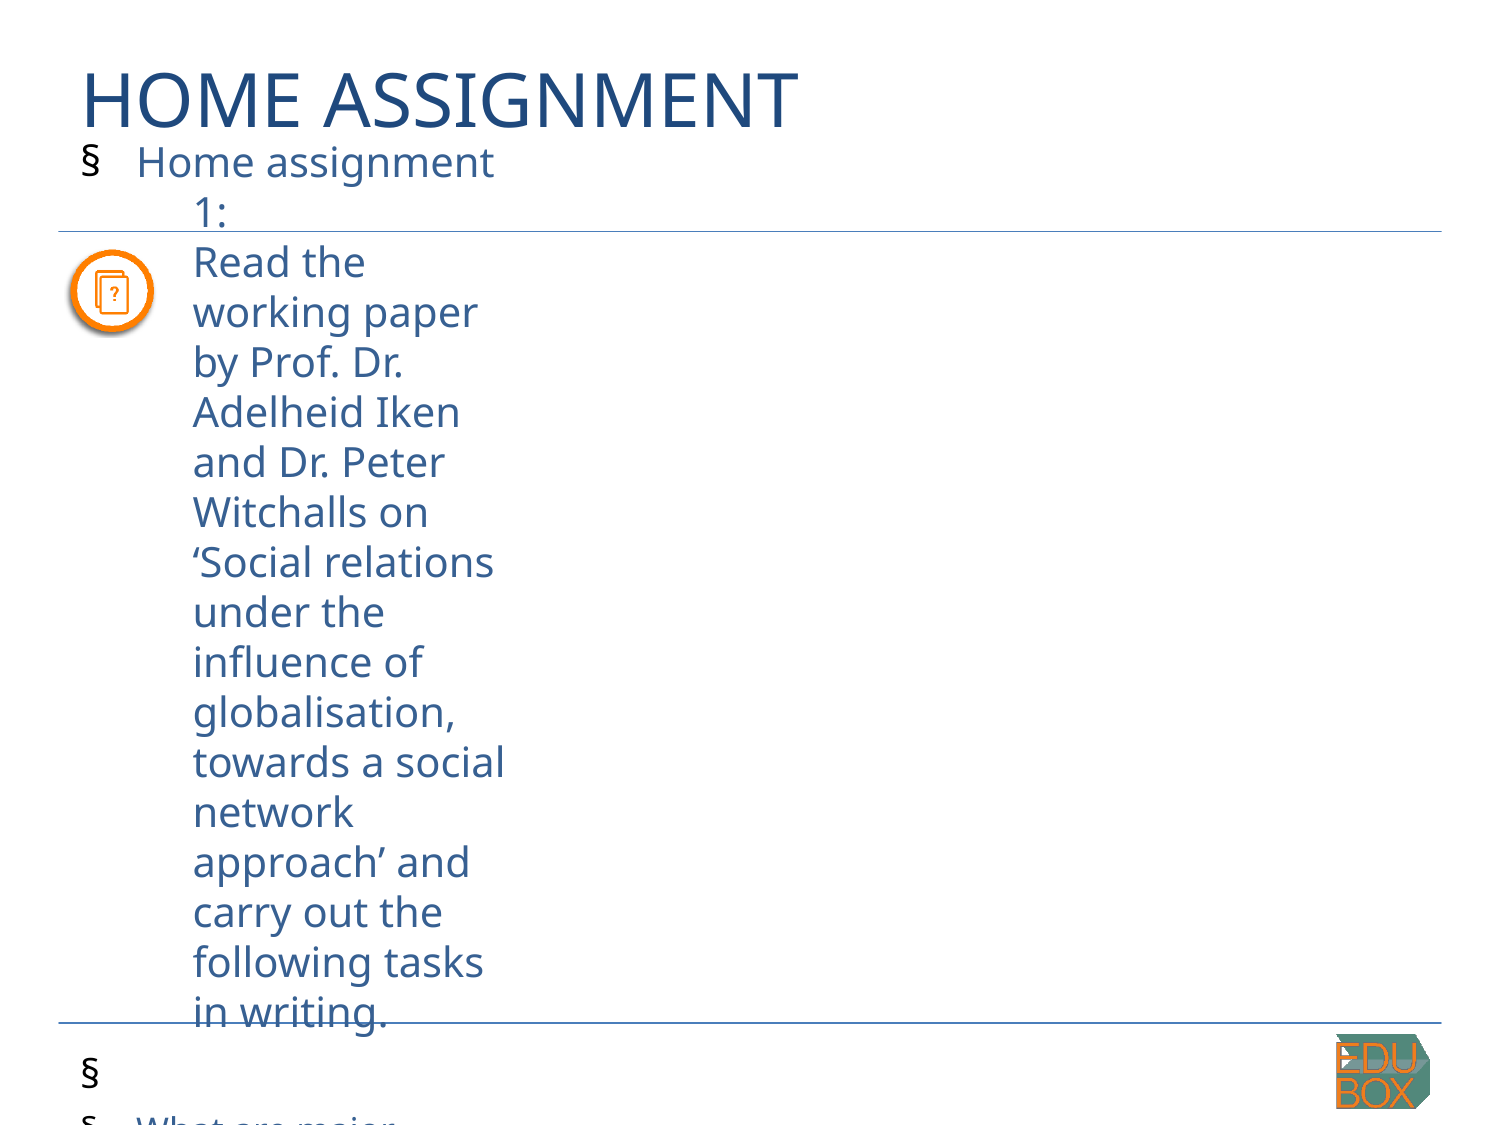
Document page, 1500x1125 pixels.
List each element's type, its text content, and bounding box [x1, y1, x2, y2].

list Home assignment 1: Read the working paper by Prof. Dr. Adelheid Iken and Dr. Peter Witchalls on ‘Social relations under the influence of globalisation, towards a social network approach’ and carry out the following tasks in writing. What are major arguments for thinking in terms of networks with regard to social relations? What are the advantages of doing so in a globalised world? What is meant by a network approach to social relations? What is meant by a kinship network and why is that so special? When analysing a network, the structure as well as the density of ties is important considering the flow of resources. How might you visualise this aspect? [164, 243, 1417, 994]
title HOME ASSIGNMENT [64, 42, 1040, 153]
picture [64, 243, 160, 339]
picture [1328, 1028, 1437, 1114]
